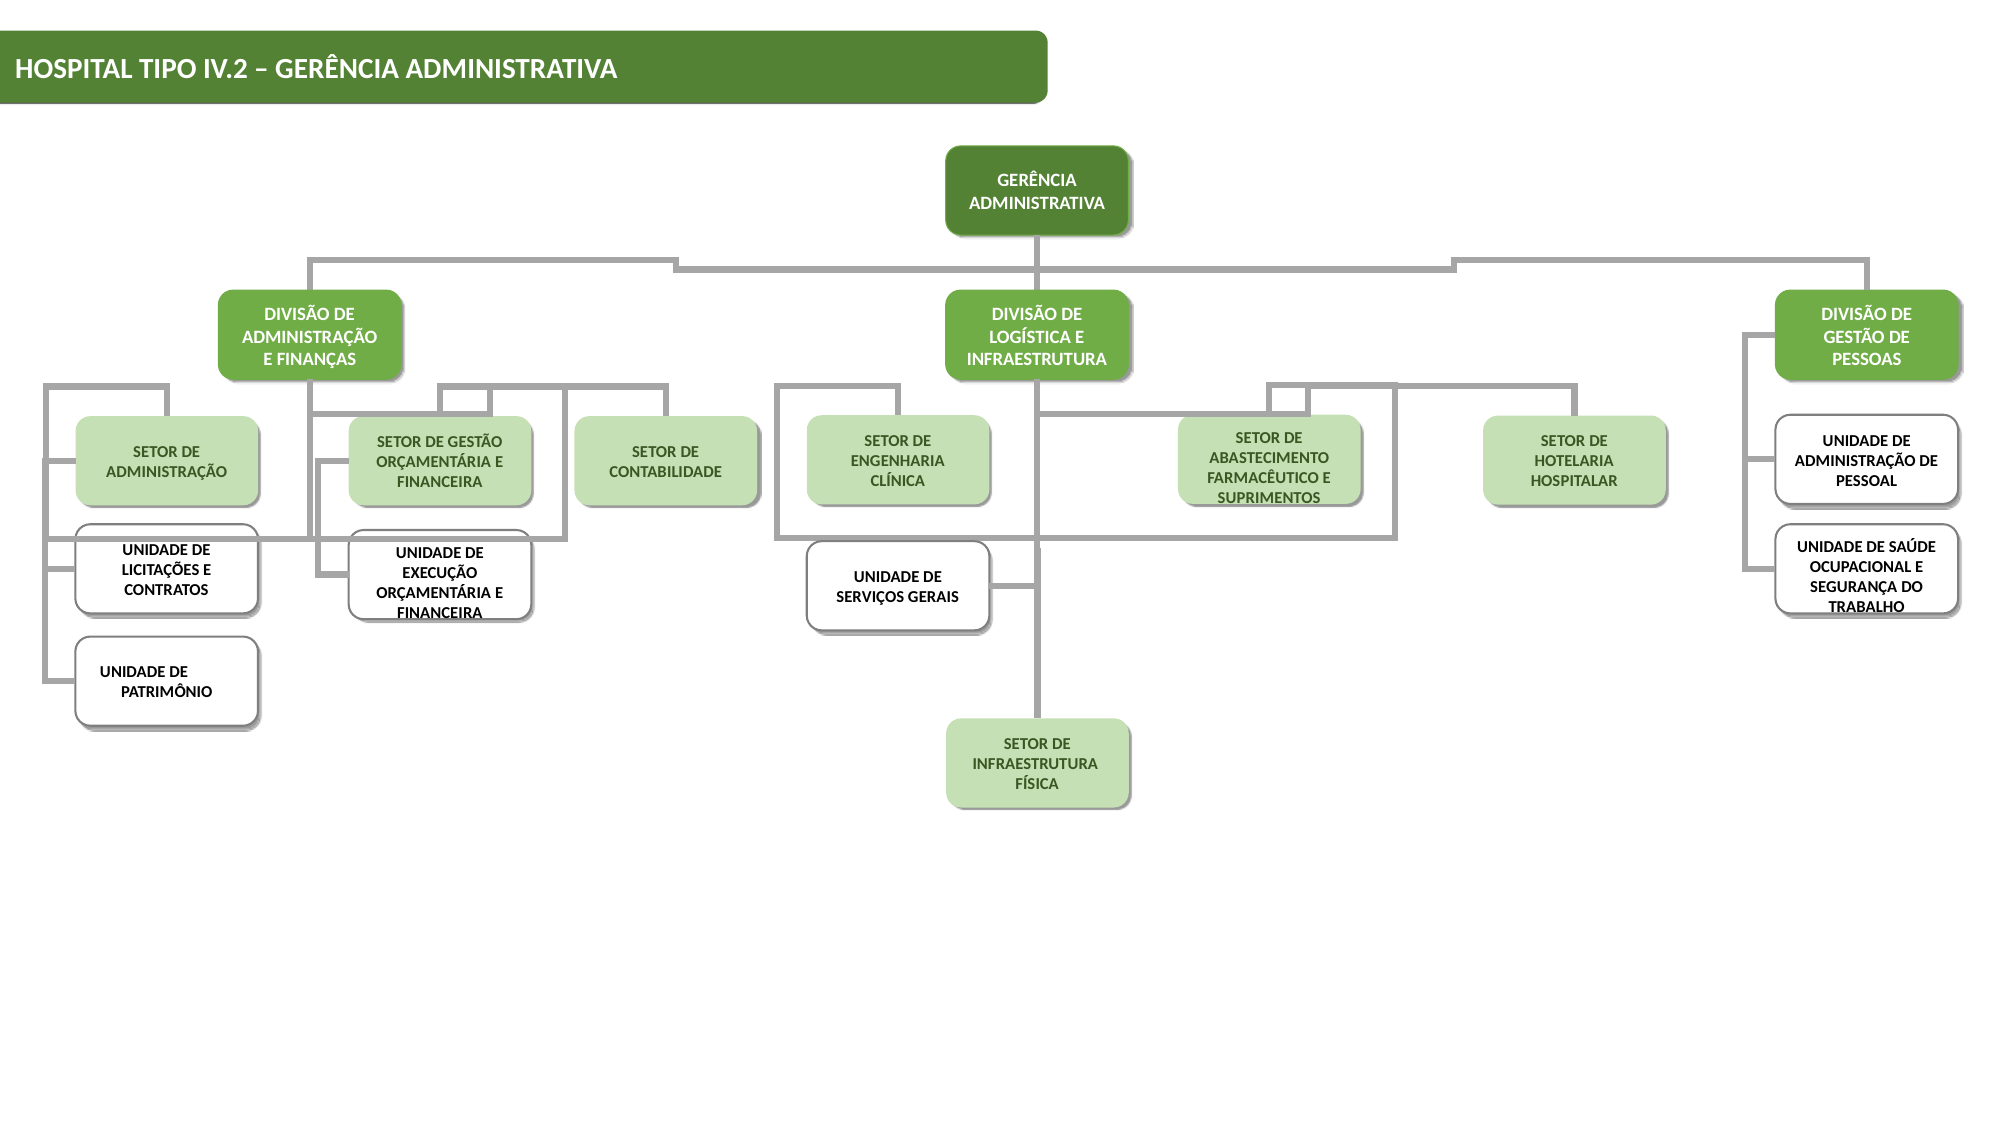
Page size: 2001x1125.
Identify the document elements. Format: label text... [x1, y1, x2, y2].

text_box HOSPITAL TIPO IV.2 – GERÊNCIA ADMINISTRATIVA [0, 30, 1048, 103]
text_box SETOR DE ABASTECIMENTO FARMACÊUTICO E SUPRIMENTOS [1177, 414, 1361, 504]
text_box SETOR DE GESTÃO ORÇAMENTÁRIA E FINANCEIRA [348, 416, 532, 506]
text_box GERÊNCIA ADMINISTRATIVA [945, 145, 1129, 236]
text_box UNIDADE DE LICITAÇÕES E CONTRATOS [77, 524, 257, 532]
text_box SETOR DE ADMINISTRAÇÃO [75, 416, 259, 506]
text_box DIVISÃO DE ADMINISTRAÇÃO E FINANÇAS [218, 290, 402, 380]
text_box DIVISÃO DE GESTÃO DE PESSOAS [1775, 290, 1959, 380]
text_box SETOR DE CONTABILIDADE [574, 416, 758, 506]
text_box UNIDADE DE LICITAÇÕES E CONTRATOS [75, 538, 259, 614]
text_box UNIDADE DE ADMINISTRAÇÃO DE PESSOAL [1775, 414, 1959, 504]
text_box DIVISÃO DE LOGÍSTICA E INFRAESTRUTURA [945, 290, 1129, 380]
text_box SETOR DE INFRAESTRUTURA FÍSICA [946, 718, 1129, 808]
text_box SETOR DE ENGENHARIA CLÍNICA [806, 415, 990, 505]
text_box UNIDADE DE SERVIÇOS GERAIS [806, 541, 990, 631]
text_box SETOR DE HOTELARIA HOSPITALAR [1483, 415, 1666, 505]
text_box UNIDADE DE SAÚDE OCUPACIONAL E SEGURANÇA DO TRABALHO [1775, 524, 1959, 614]
text_box UNIDADE DE EXECUÇÃO ORÇAMENTÁRIA E FINANCEIRA [348, 538, 532, 620]
text_box UNIDADE DE PATRIMÔNIO [75, 636, 259, 726]
